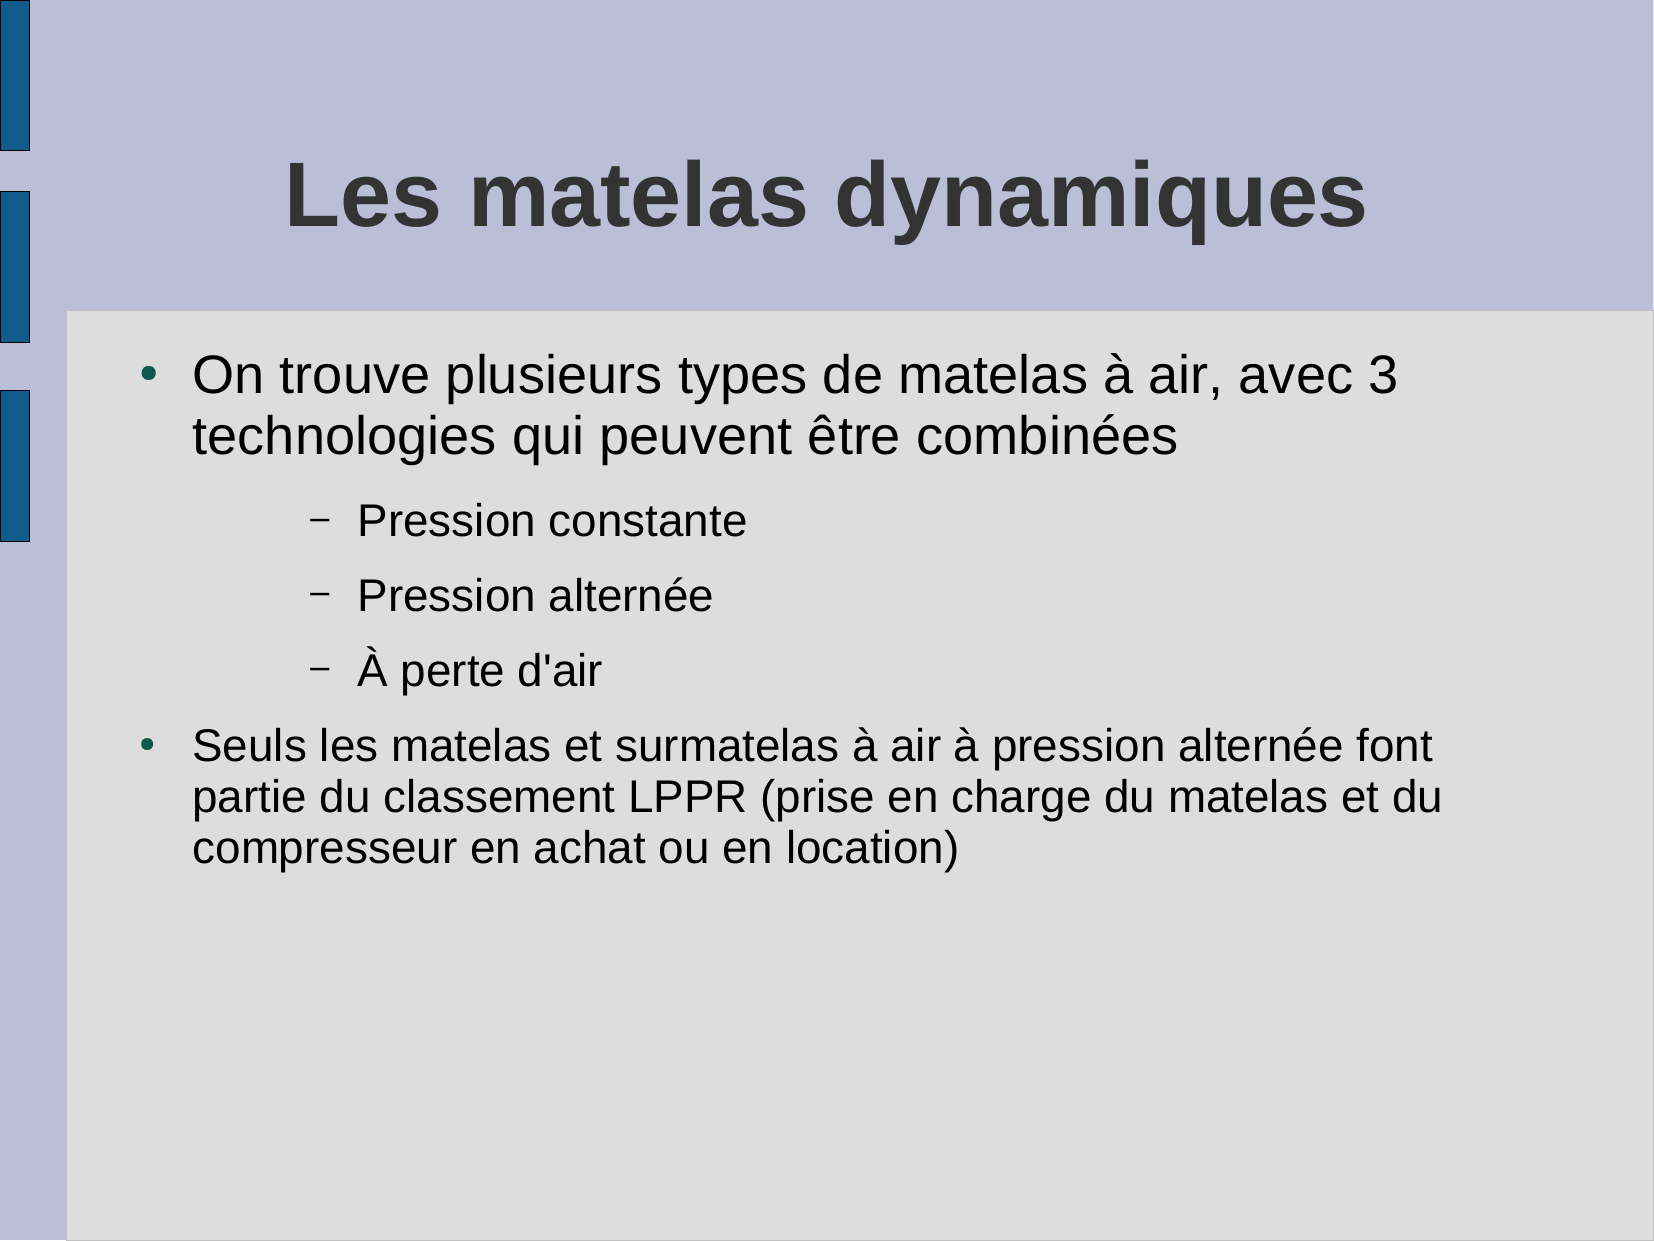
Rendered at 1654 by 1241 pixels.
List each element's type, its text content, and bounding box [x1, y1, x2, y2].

title Les matelas dynamiques [121, 91, 1534, 299]
list On trouve plusieurs types de matelas à air, avec 3 technologies qui peuvent être combinées Pression constante Pression alternée À perte d'air Seuls les matelas et surmatelas à air à pression alternée font partie du classement LPPR (prise en charge du matelas et du compresseur en achat ou en location) [121, 344, 1534, 1127]
